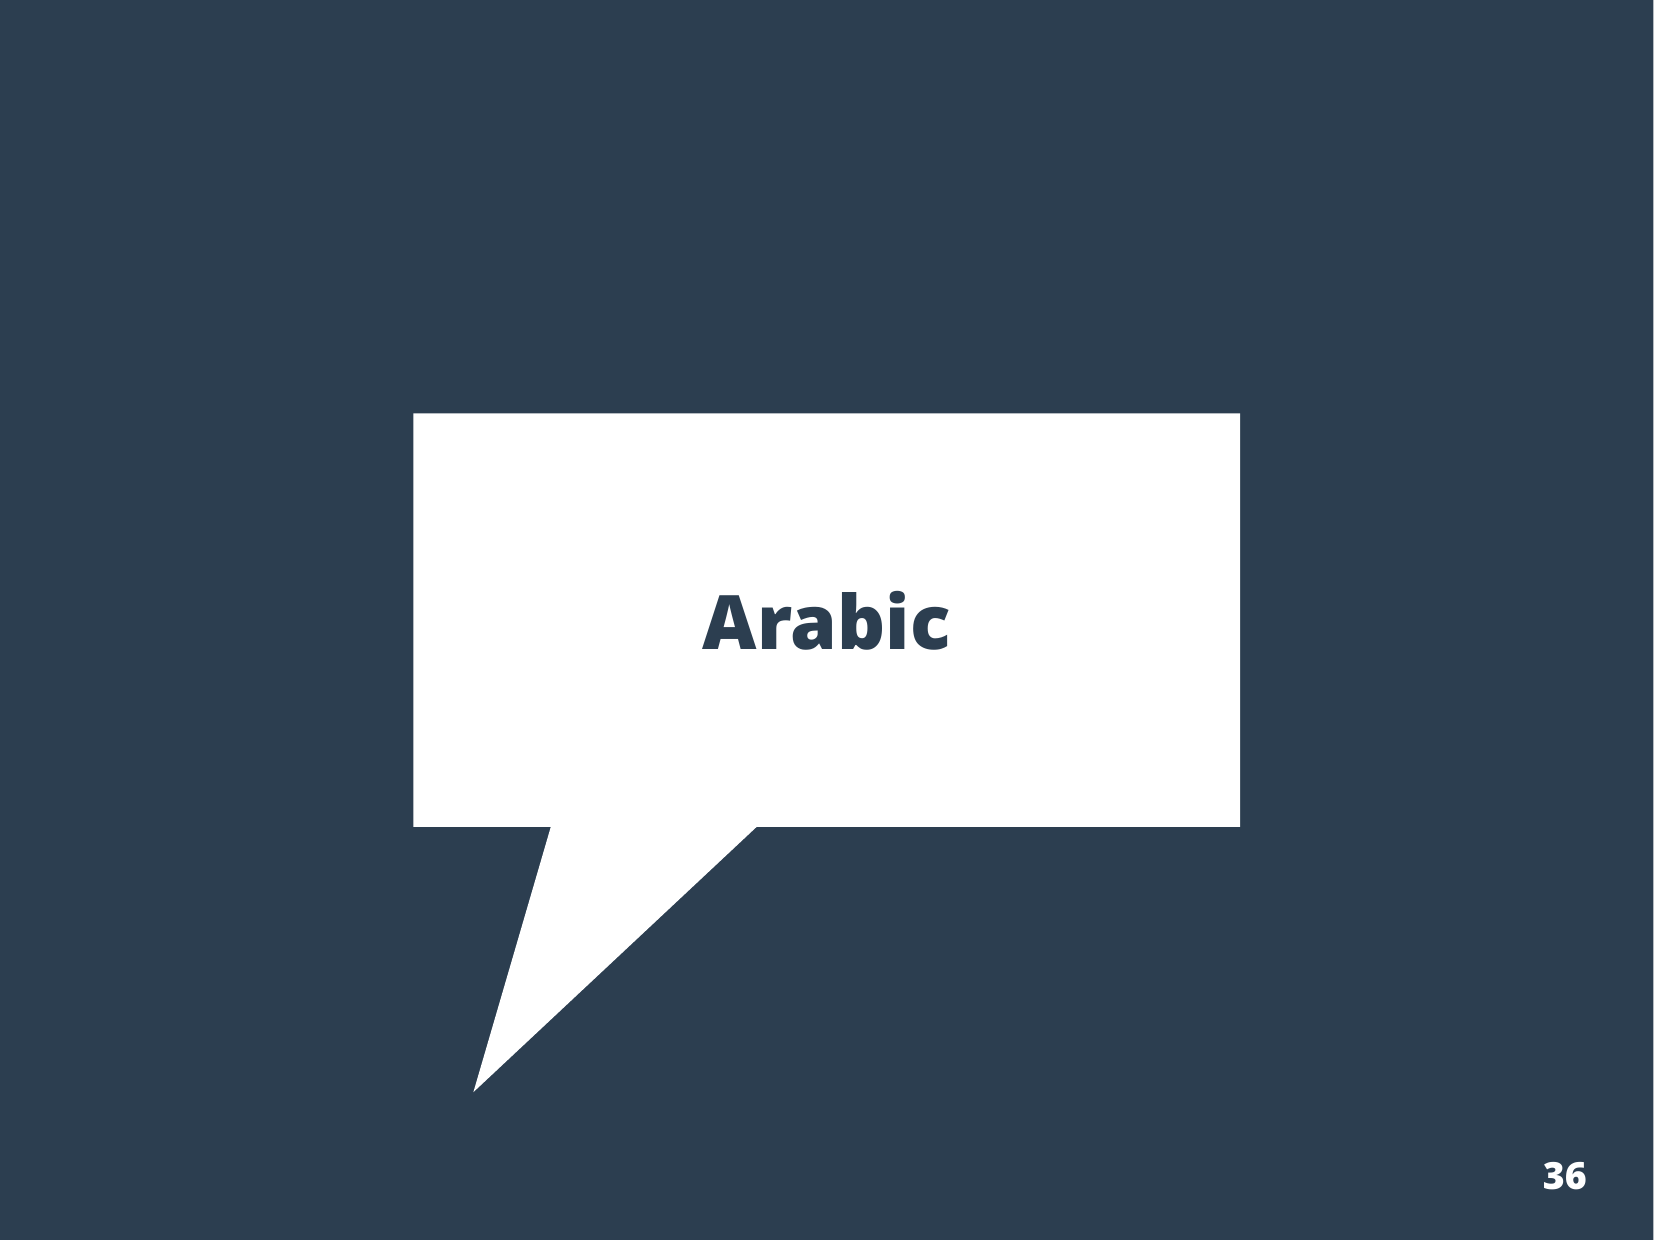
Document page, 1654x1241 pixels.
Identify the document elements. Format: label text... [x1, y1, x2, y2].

title Arabic [442, 442, 1211, 798]
